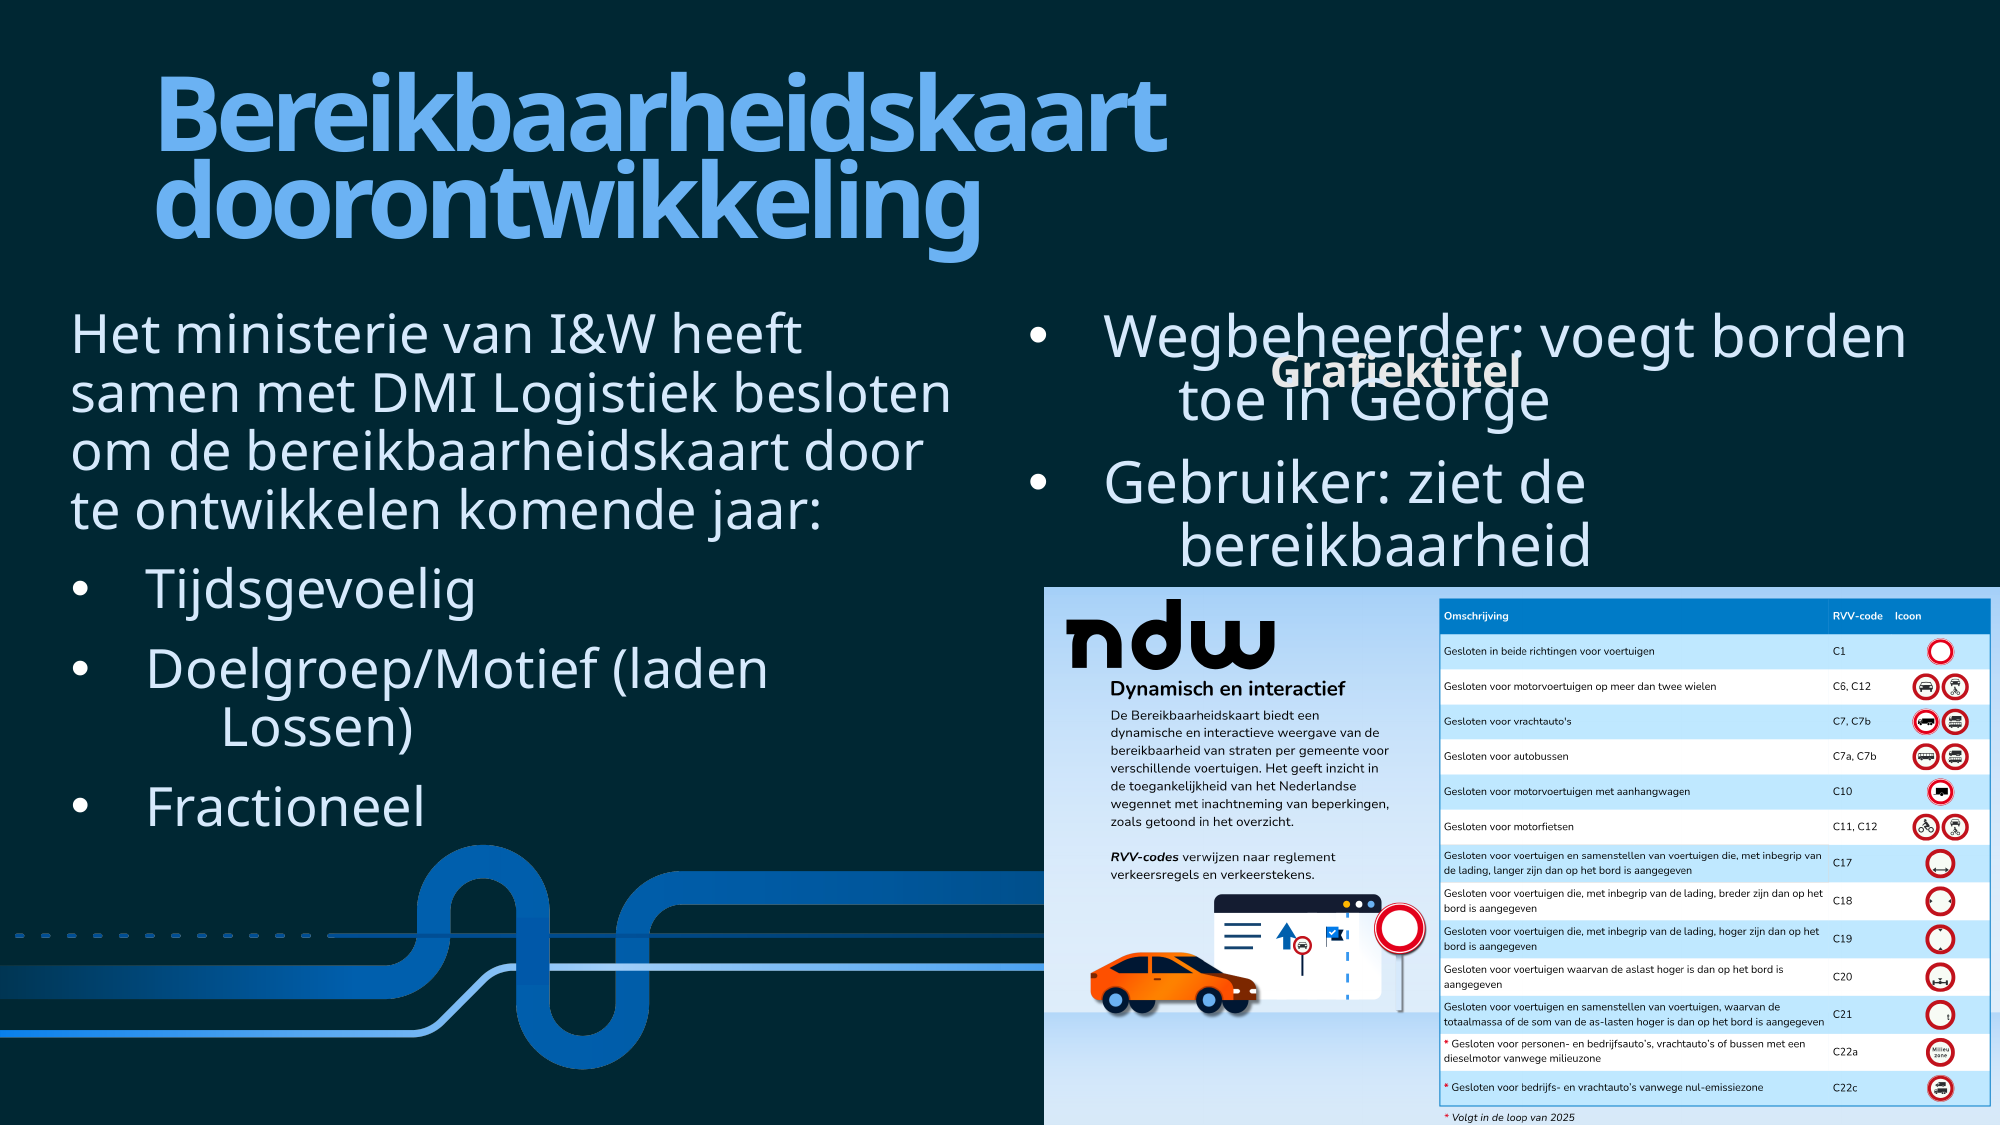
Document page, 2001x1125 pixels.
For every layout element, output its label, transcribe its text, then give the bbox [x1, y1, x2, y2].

list Wegbeheerder: voegt borden toe in George Gebruiker: ziet de bereikbaarheid [1013, 299, 1960, 739]
title Bereikbaarheidskaart doorontwikkeling [137, 59, 1863, 278]
picture [1044, 588, 2000, 1125]
list Het ministerie van I&W heeft samen met DMI Logistiek besloten om de bereikbaarheidskaart door te ontwikkelen komende jaar: Tijdsgevoelig Doelgroep/Motief (laden Lossen) Fractioneel [55, 299, 981, 1014]
